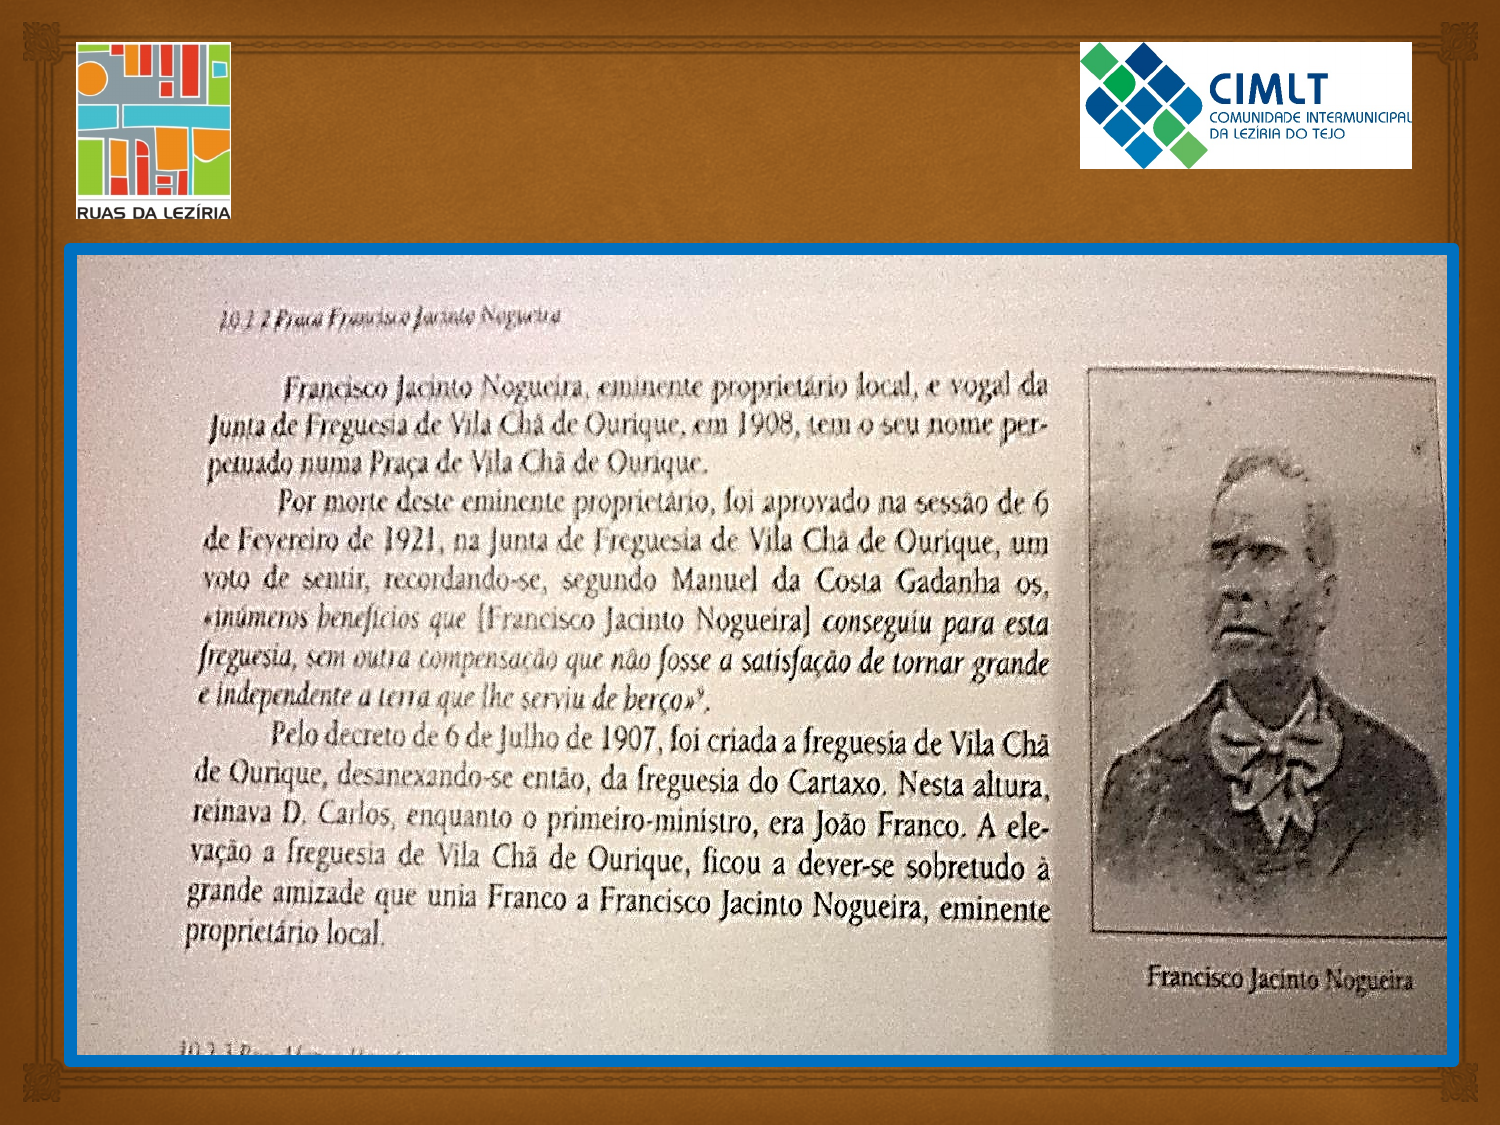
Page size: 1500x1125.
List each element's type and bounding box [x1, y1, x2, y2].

picture [1080, 42, 1412, 169]
picture [76, 42, 231, 219]
picture [76, 255, 1447, 1055]
